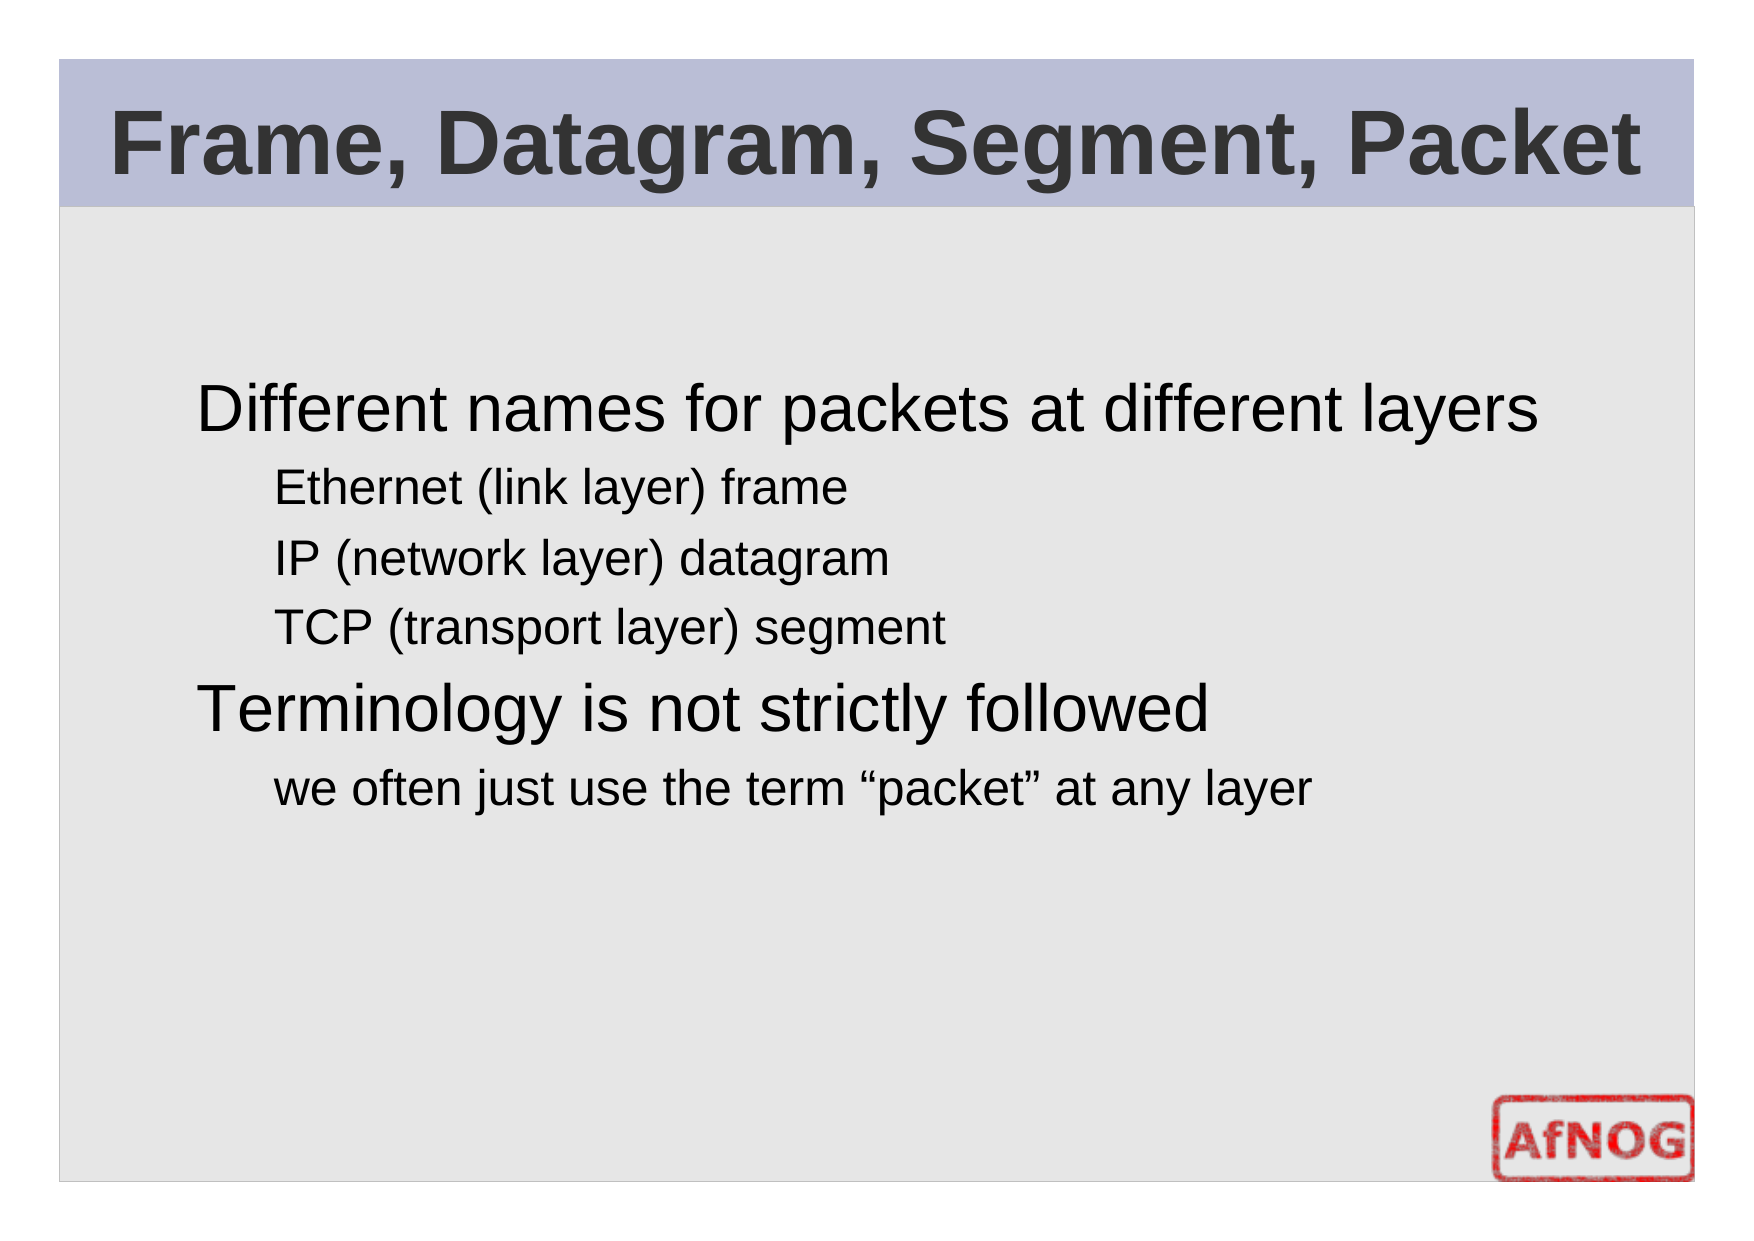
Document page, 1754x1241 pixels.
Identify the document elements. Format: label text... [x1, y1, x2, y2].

picture [1490, 1092, 1695, 1182]
list Different names for packets at different layers Ethernet (link layer) frame IP (network layer) datagram TCP (transport layer) segment Terminology is not strictly followed we often just use the term “packet” at any layer [179, 371, 1576, 1079]
title Frame, Datagram, Segment, Packet [59, 48, 1695, 237]
